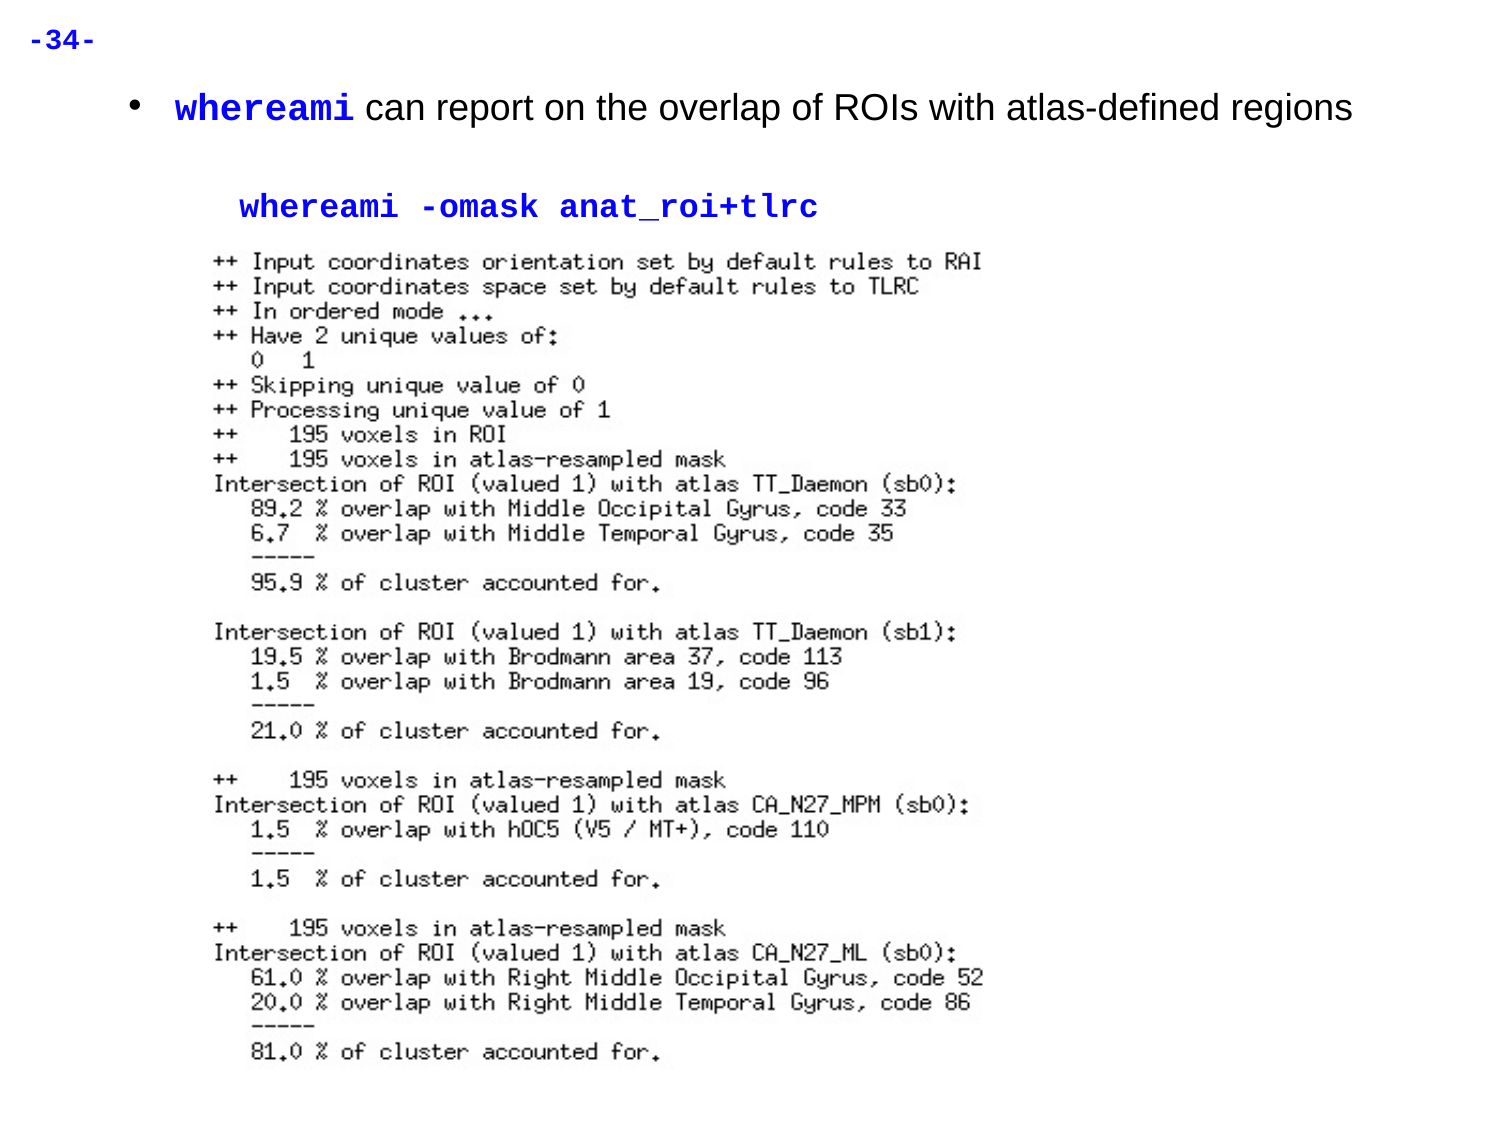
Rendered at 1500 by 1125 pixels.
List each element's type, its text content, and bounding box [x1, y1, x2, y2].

picture [212, 249, 1075, 1075]
text_box whereami can report on the overlap of ROIs with atlas-defined regions whereami -omask anat_roi+tlrc [112, 75, 1463, 288]
